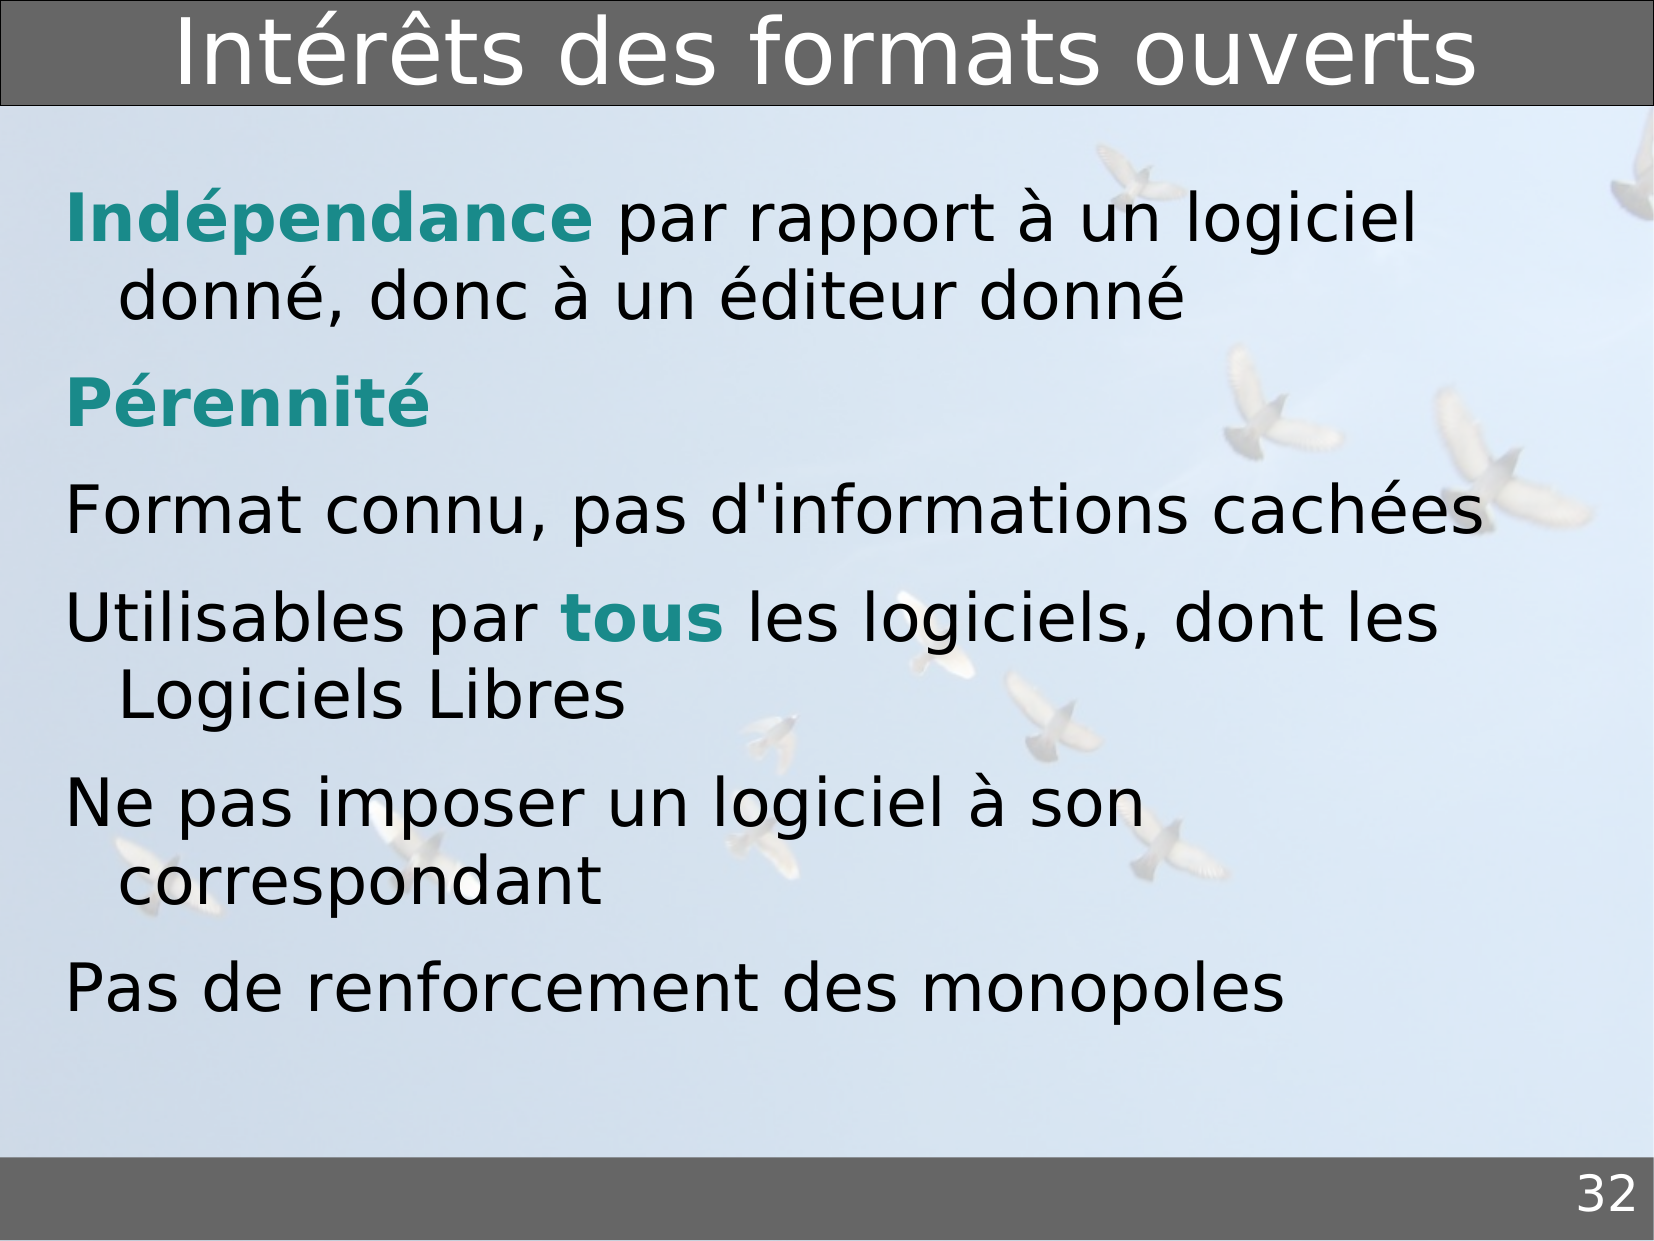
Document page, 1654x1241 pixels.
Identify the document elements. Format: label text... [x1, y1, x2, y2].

title Intérêts des formats ouverts [0, 0, 1654, 107]
list Indépendance par rapport à un logiciel donné, donc à un éditeur donné Pérennité Format connu, pas d'informations cachées Utilisables par tous les logiciels, dont les Logiciels Libres Ne pas imposer un logiciel à son correspondant Pas de renforcement des monopoles [46, 179, 1627, 1069]
